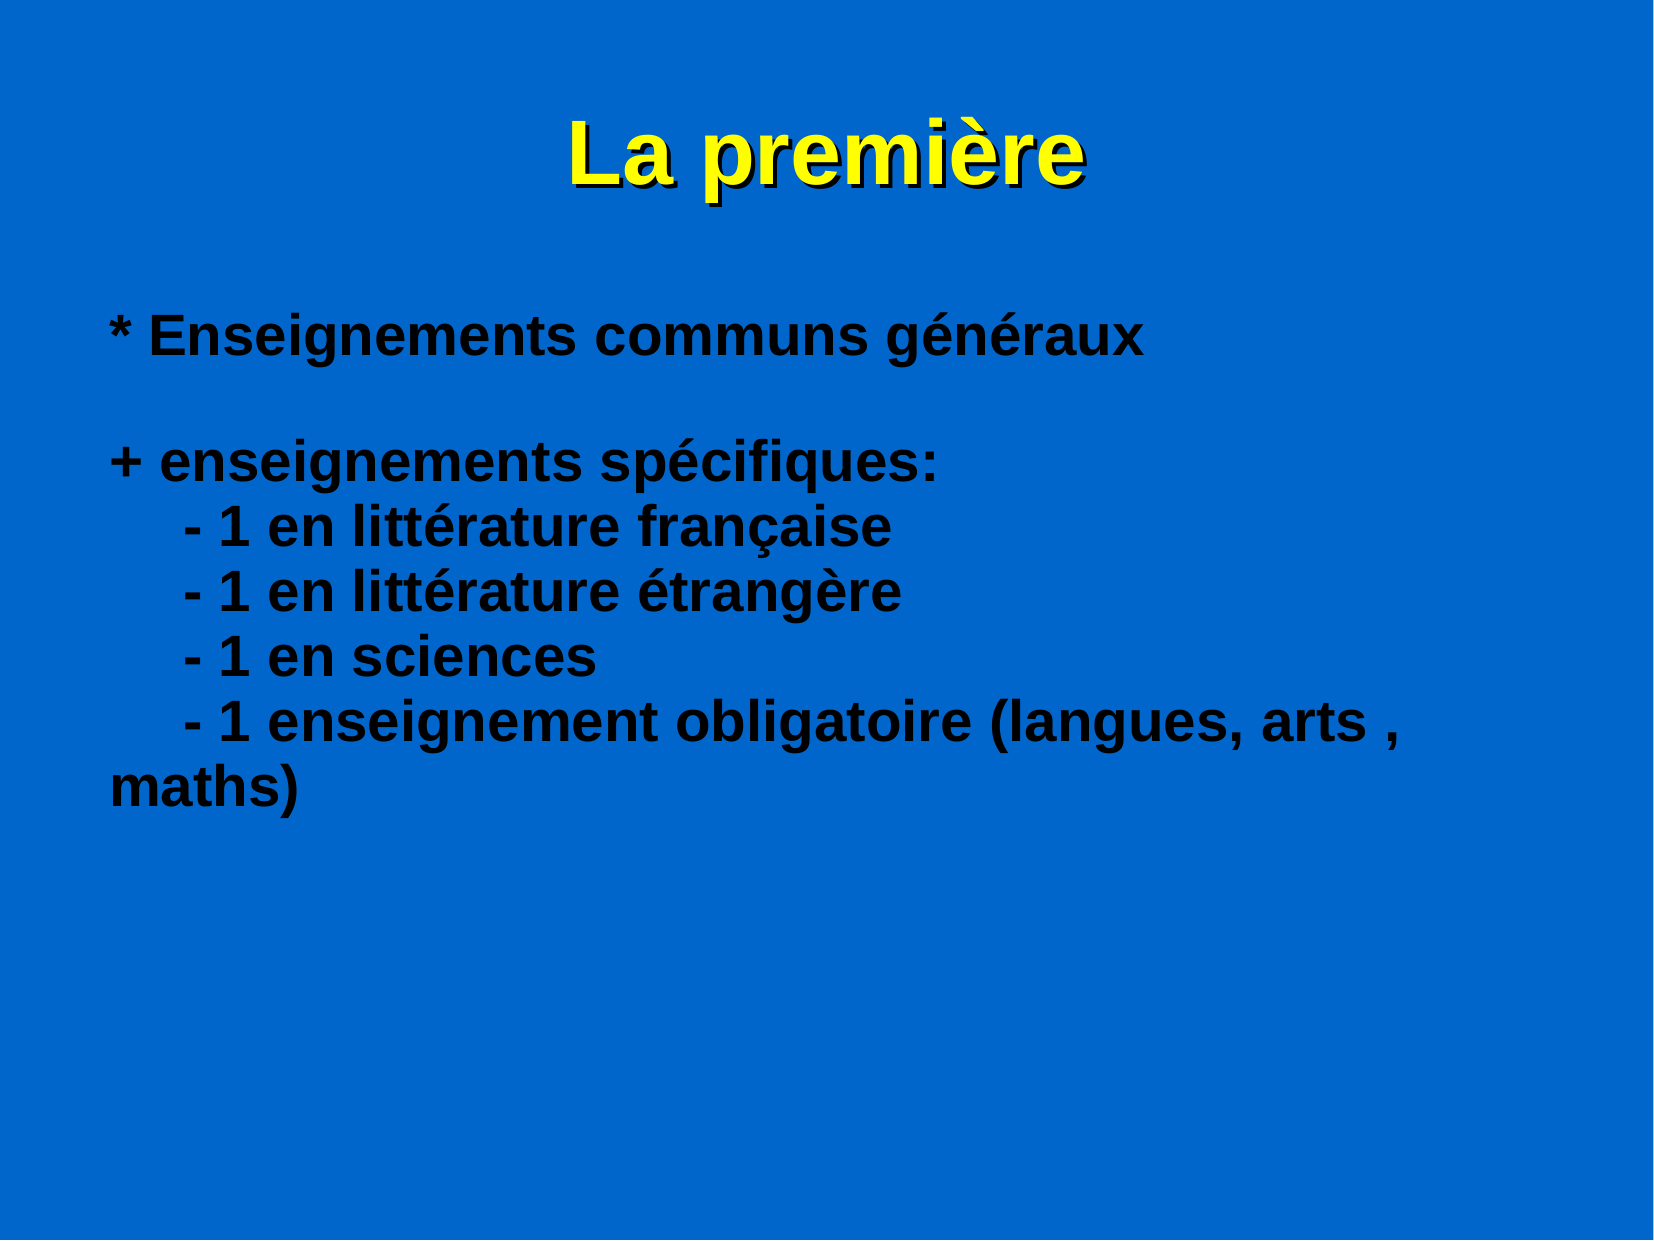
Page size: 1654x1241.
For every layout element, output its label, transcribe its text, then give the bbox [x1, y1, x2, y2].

title La première [82, 49, 1571, 257]
text_box * Enseignements communs généraux + enseignements spécifiques: - 1 en littérature française - 1 en littérature étrangère - 1 en sciences - 1 enseignement obligatoire (langues, arts , maths) [94, 295, 1453, 962]
